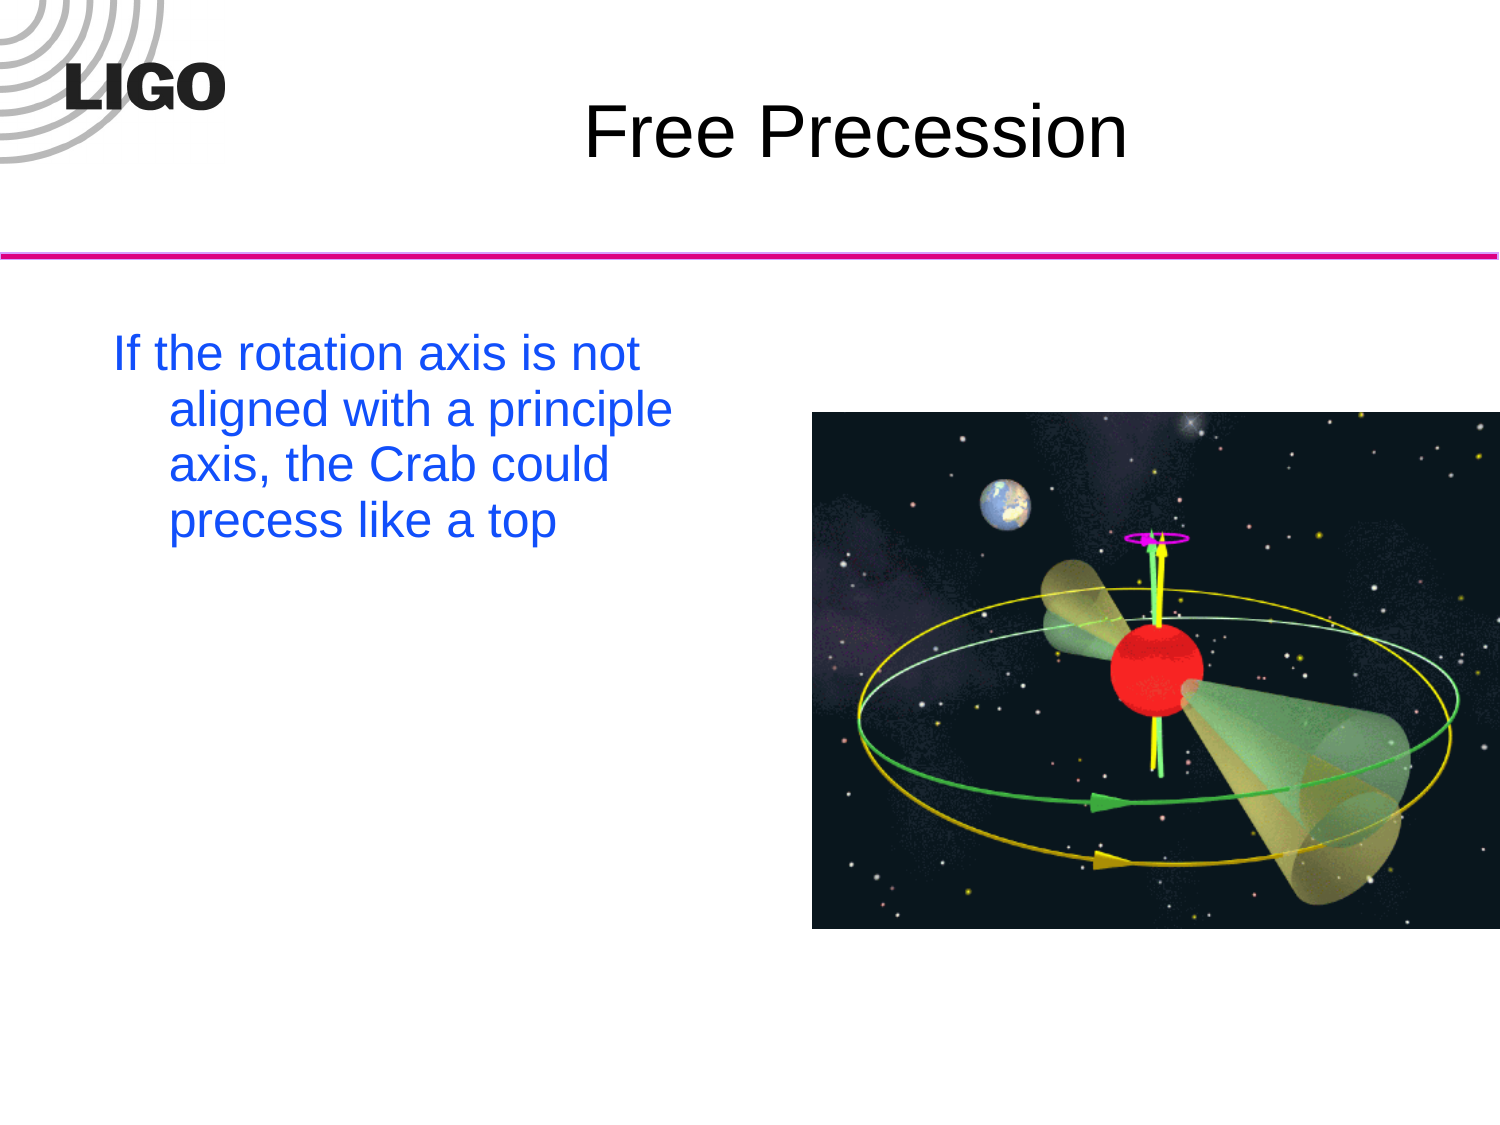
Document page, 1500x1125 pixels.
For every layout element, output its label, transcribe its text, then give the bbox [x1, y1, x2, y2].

title Free Precession [262, 37, 1450, 225]
list If the rotation axis is not aligned with a principle axis, the Crab could precess like a top [112, 324, 735, 1001]
picture [812, 412, 1500, 929]
